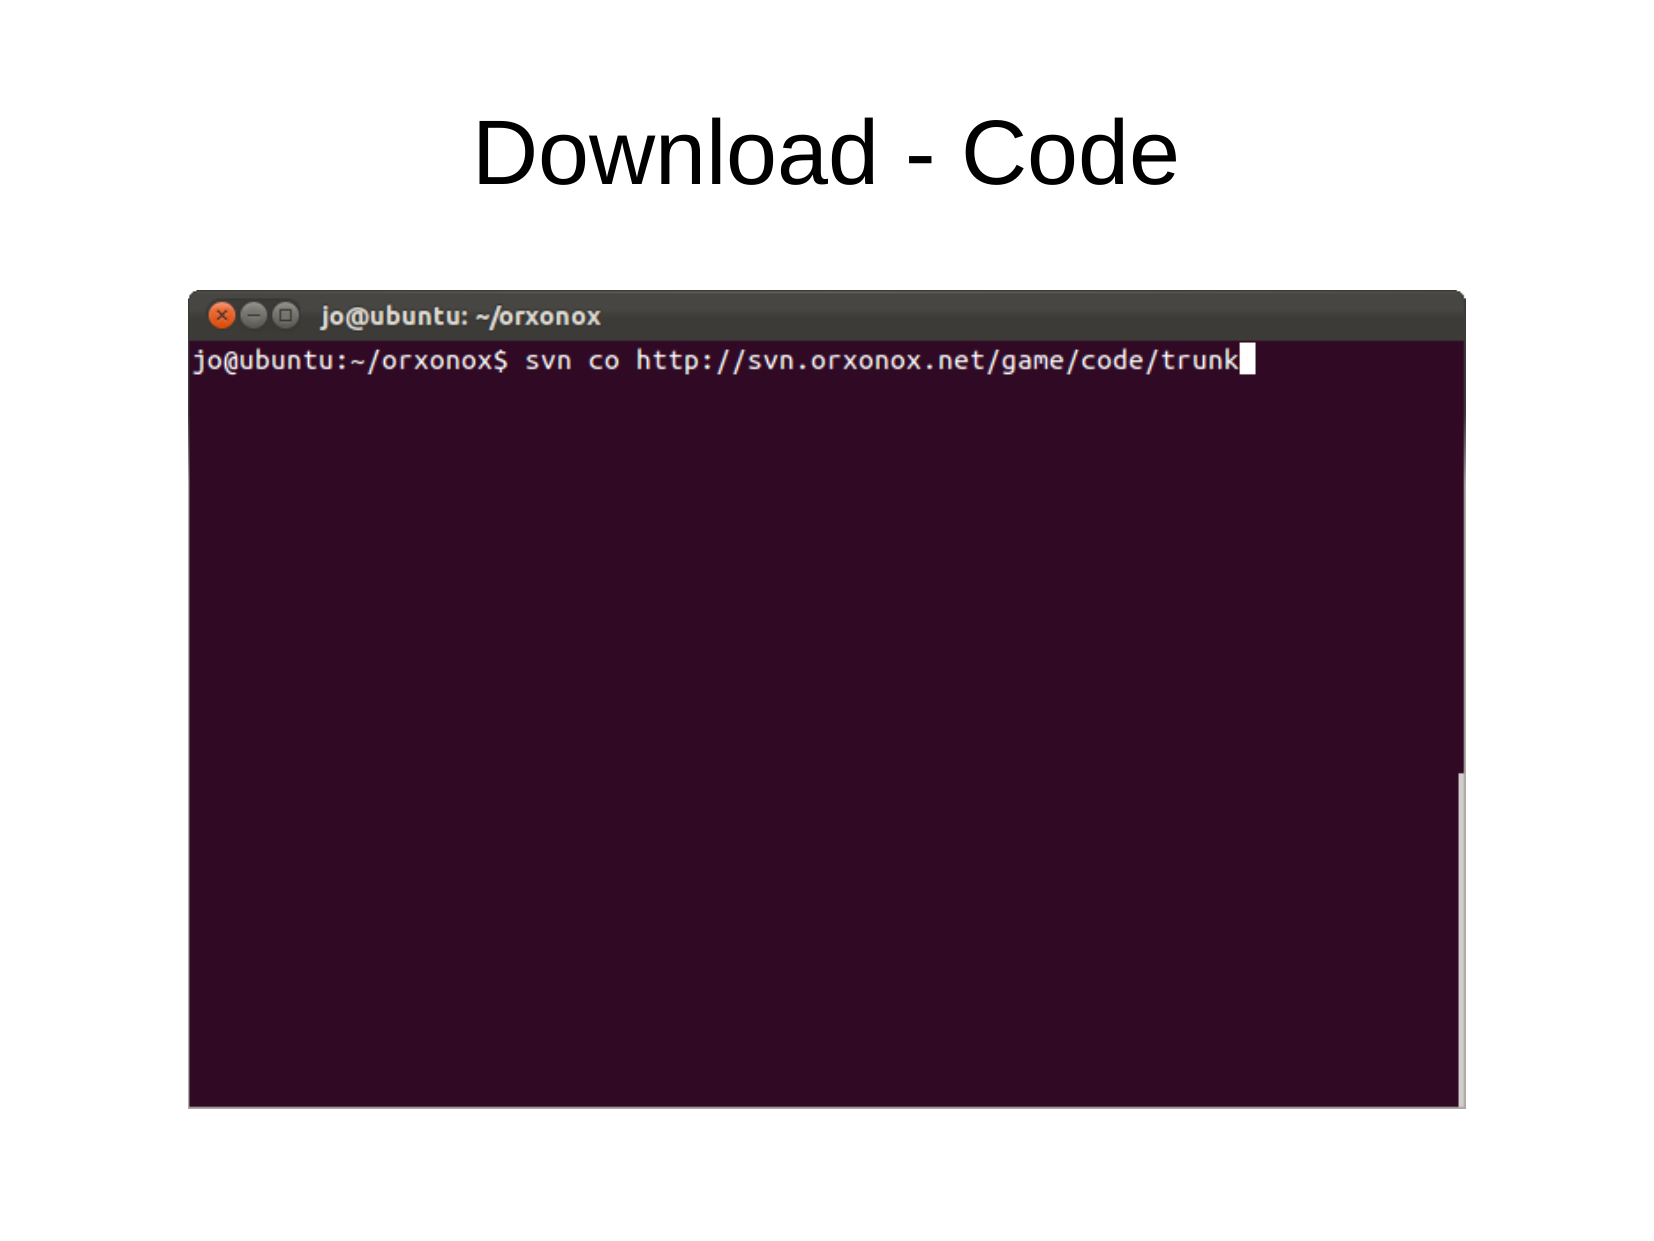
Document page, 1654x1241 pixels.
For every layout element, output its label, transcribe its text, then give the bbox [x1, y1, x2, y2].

title Download - Code [82, 49, 1571, 257]
picture [188, 290, 1466, 1109]
